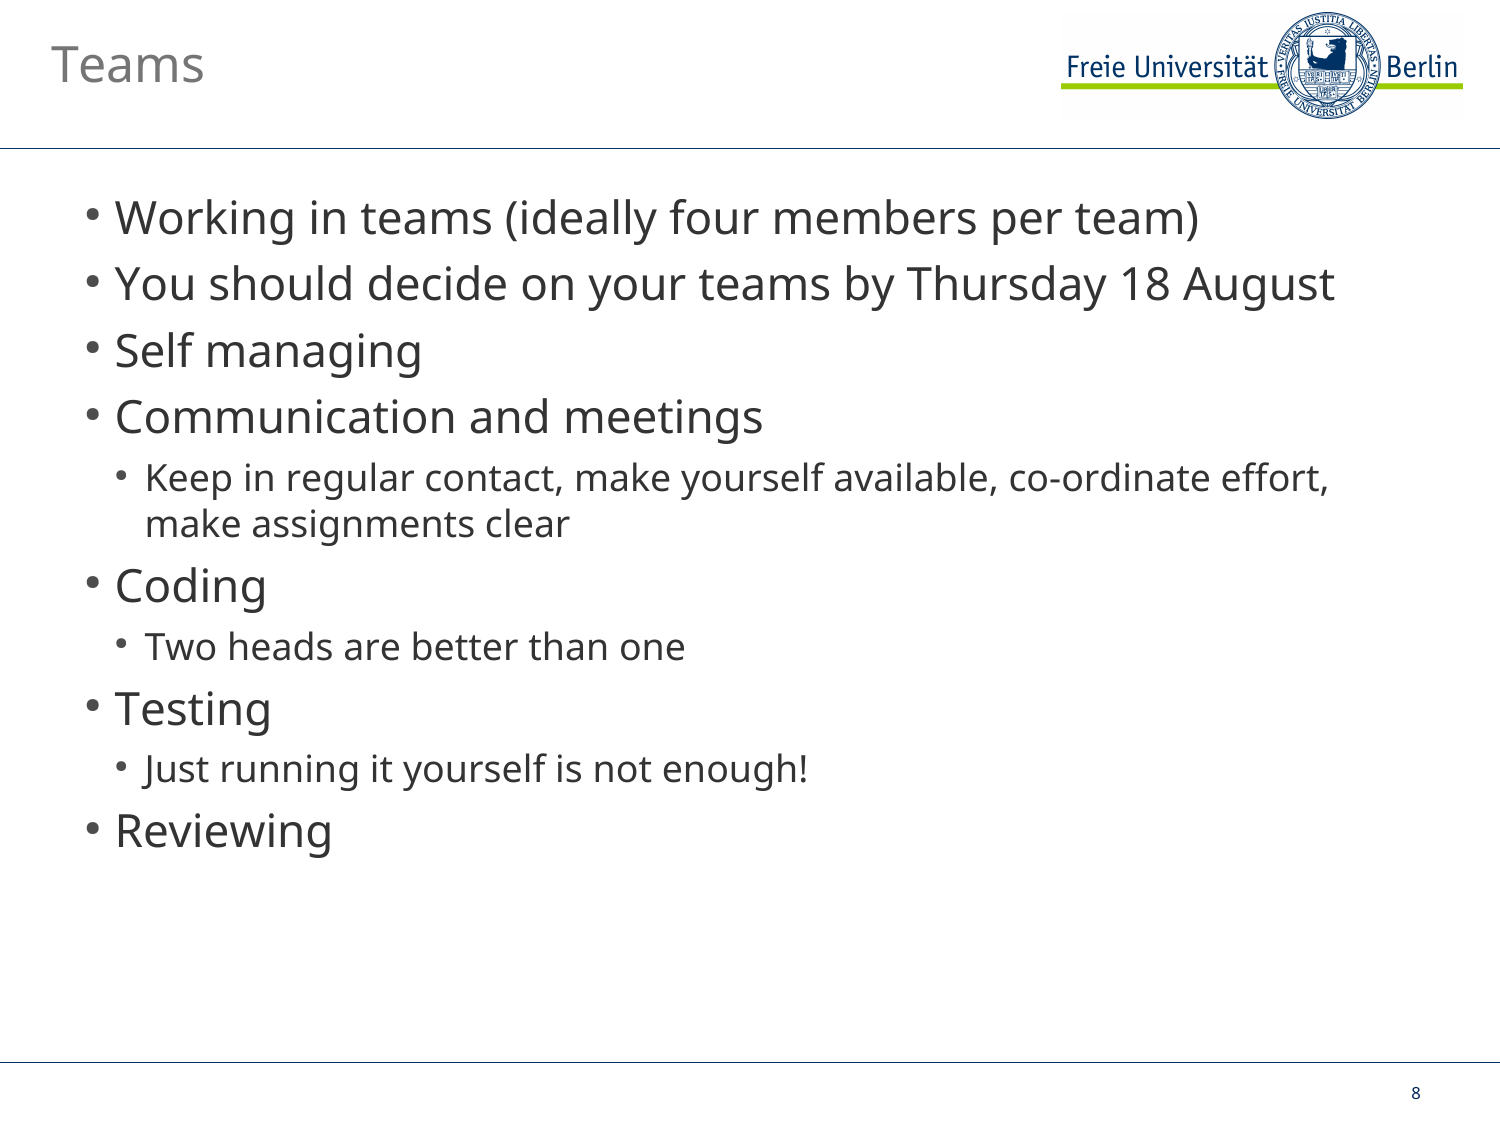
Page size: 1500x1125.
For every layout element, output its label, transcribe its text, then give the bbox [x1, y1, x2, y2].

list Working in teams (ideally four members per team) You should decide on your teams by Thursday 18 August Self managing Communication and meetings Keep in regular contact, make yourself available, co-ordinate effort, make assignments clear Coding Two heads are better than one Testing Just running it yourself is not enough! Reviewing [54, 187, 1426, 931]
title Teams [51, 37, 1238, 93]
picture [1061, 12, 1463, 119]
